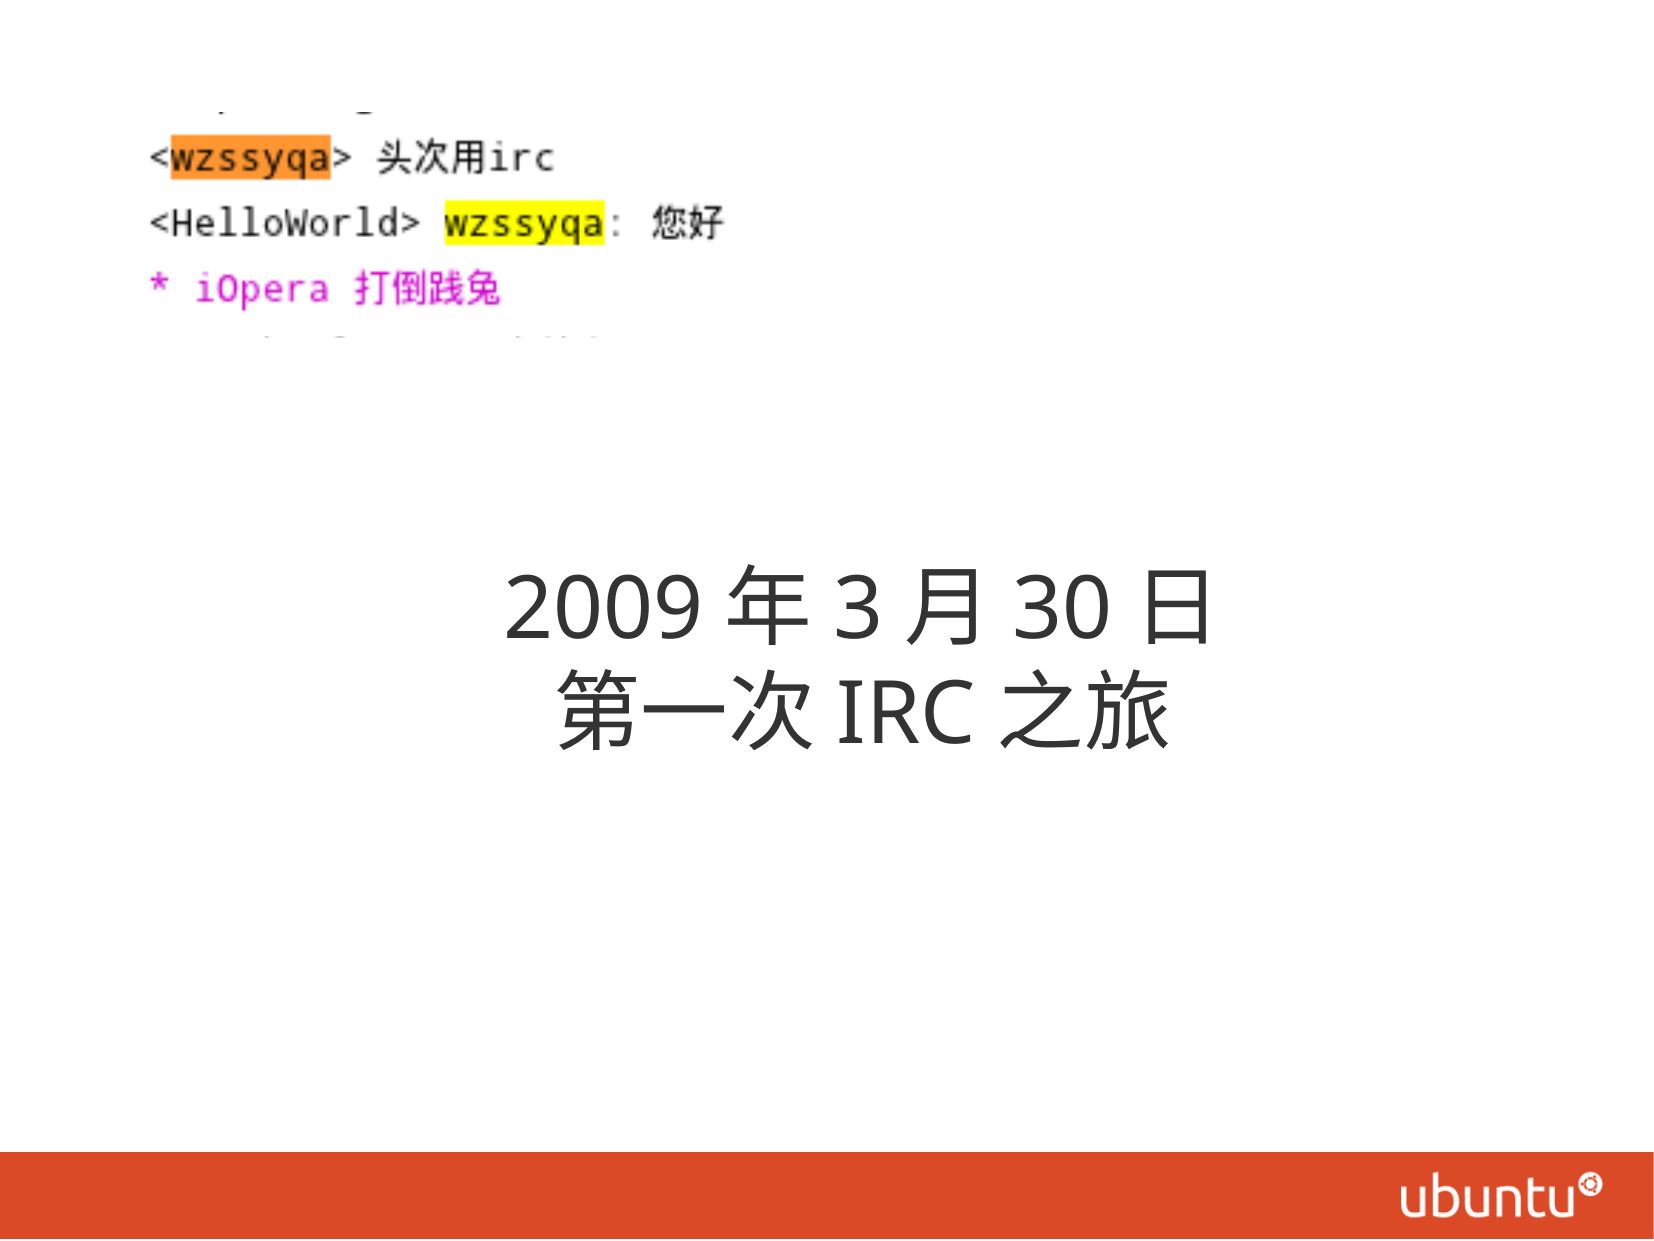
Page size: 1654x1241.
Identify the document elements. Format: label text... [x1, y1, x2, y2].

text_box 2009年3月30日 第一次IRC之旅 [412, 374, 1313, 938]
picture [0, 1152, 1654, 1239]
text_box [75, 337, 1501, 1050]
picture [112, 112, 1613, 1051]
